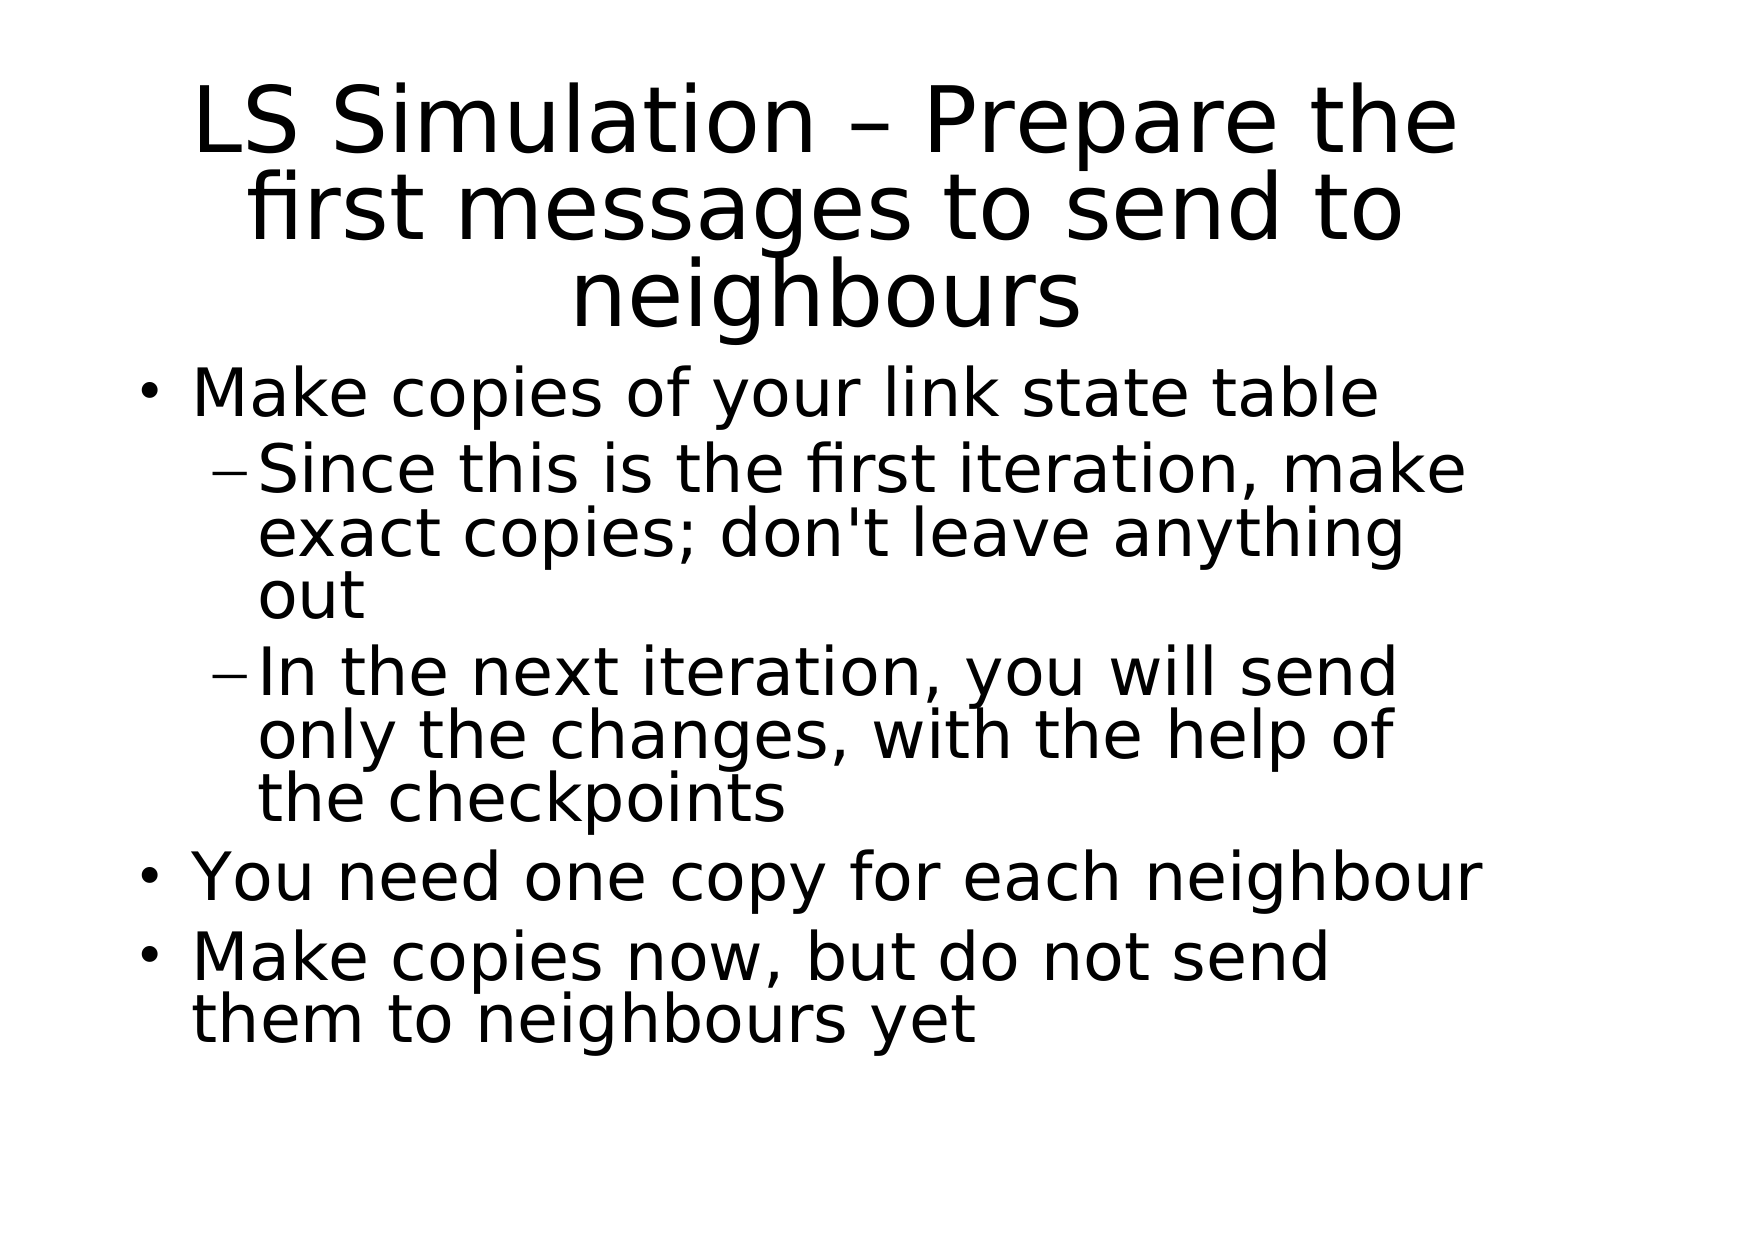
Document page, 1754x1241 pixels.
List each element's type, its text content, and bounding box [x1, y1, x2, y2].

list Make copies of your link state table Since this is the first iteration, make exact copies; don't leave anything out In the next iteration, you will send only the changes, with the help of the checkpoints You need one copy for each neighbour Make copies now, but do not send them to neighbours yet [123, 357, 1530, 1103]
title LS Simulation – Prepare the first messages to send to neighbours [123, 63, 1530, 357]
